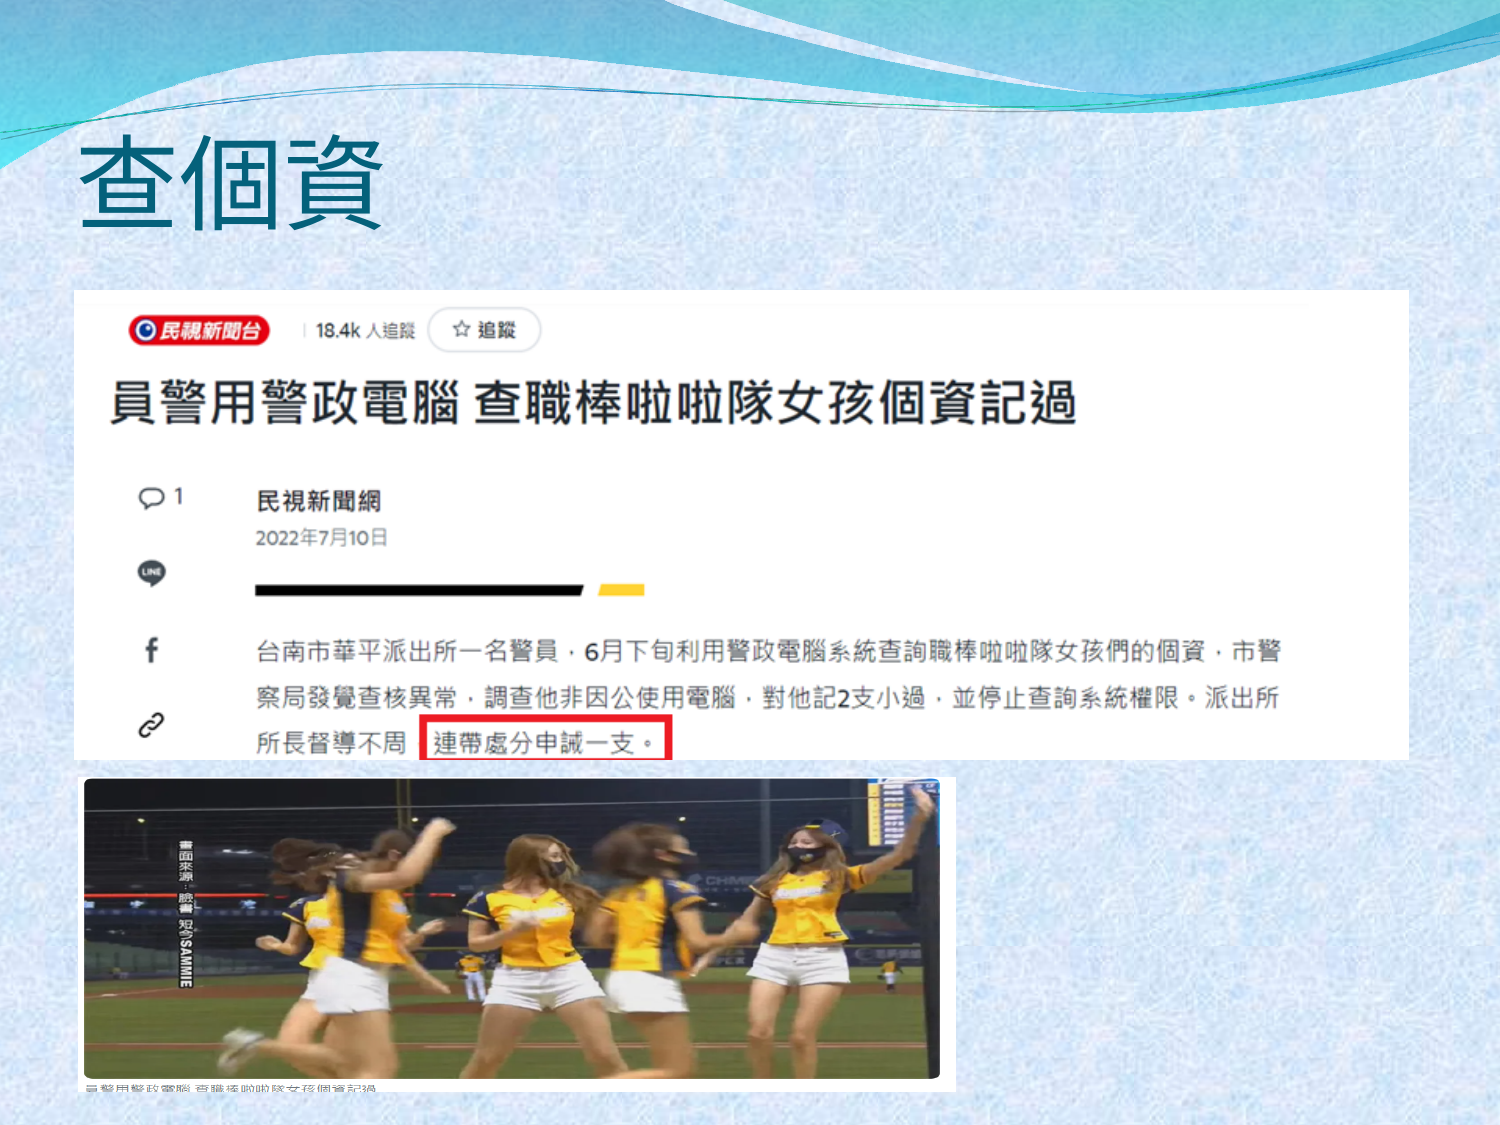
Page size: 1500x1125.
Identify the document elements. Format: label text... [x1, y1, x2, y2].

title 查個資 [75, 115, 1426, 244]
picture [0, 0, 1500, 1125]
